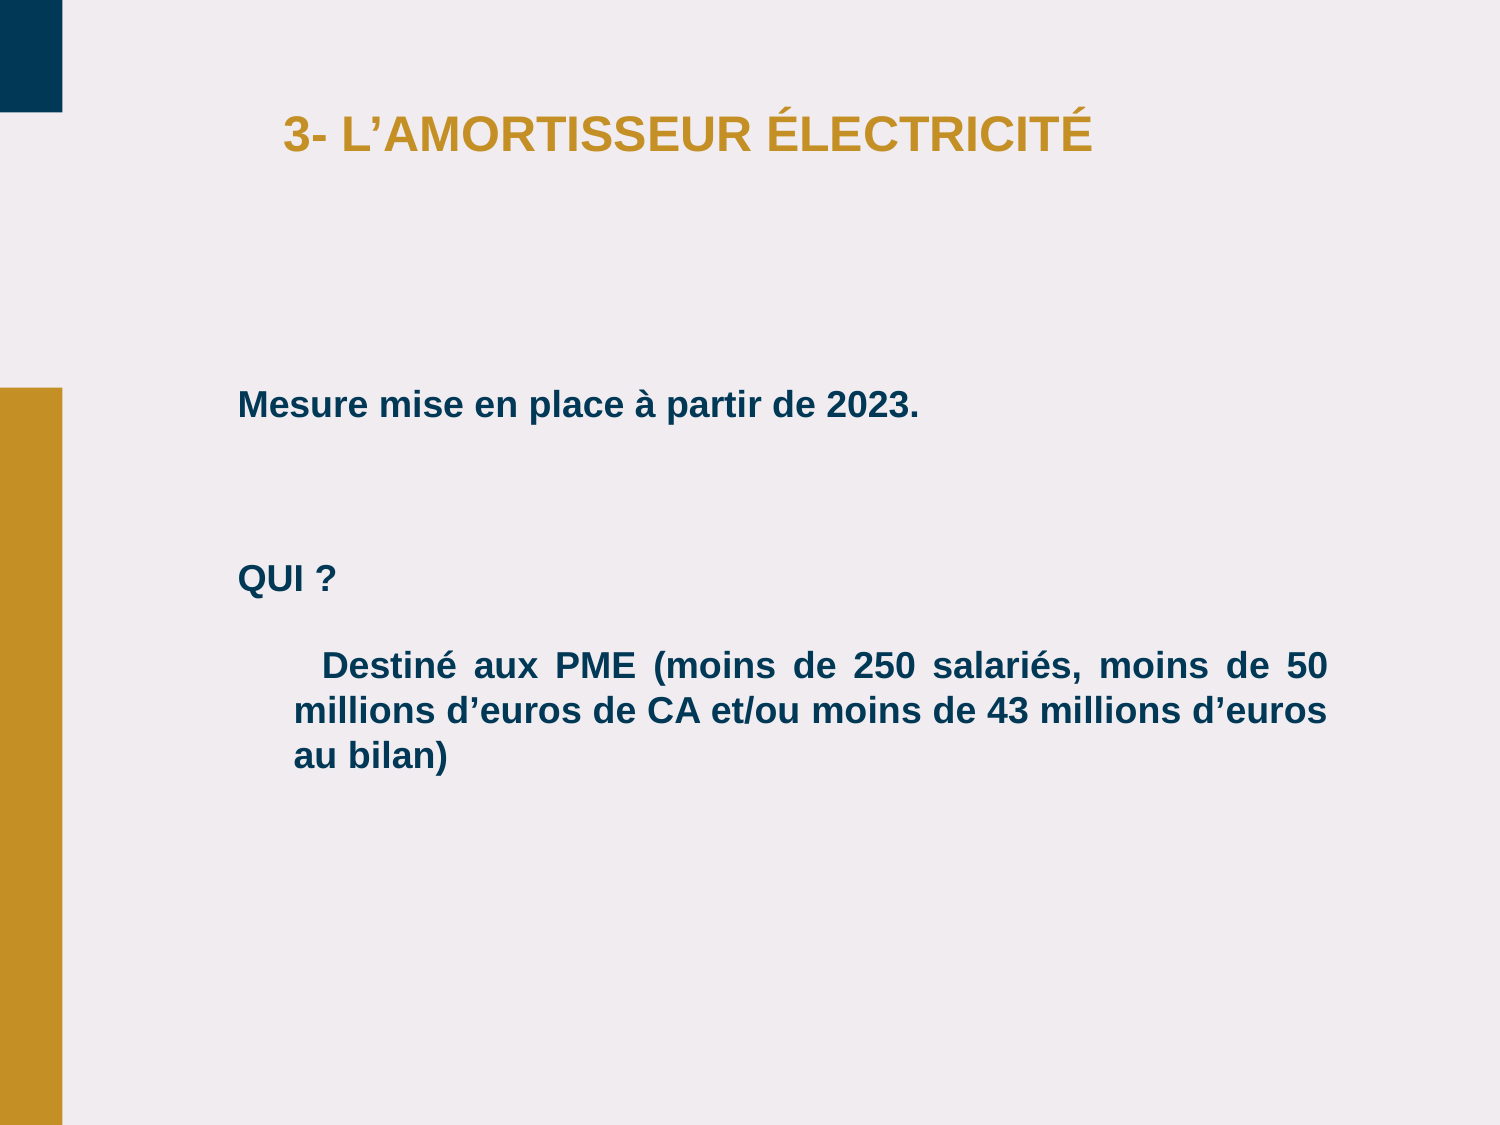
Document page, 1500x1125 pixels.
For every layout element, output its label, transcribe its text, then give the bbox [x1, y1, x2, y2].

list Mesure mise en place à partir de 2023. QUI ? Destiné aux PME (moins de 250 salariés, moins de 50 millions d’euros de CA et/ou moins de 43 millions d’euros au bilan) [237, 380, 1329, 1013]
title 3- L’AMORTISSEUR ÉLECTRICITÉ [283, 79, 1440, 190]
